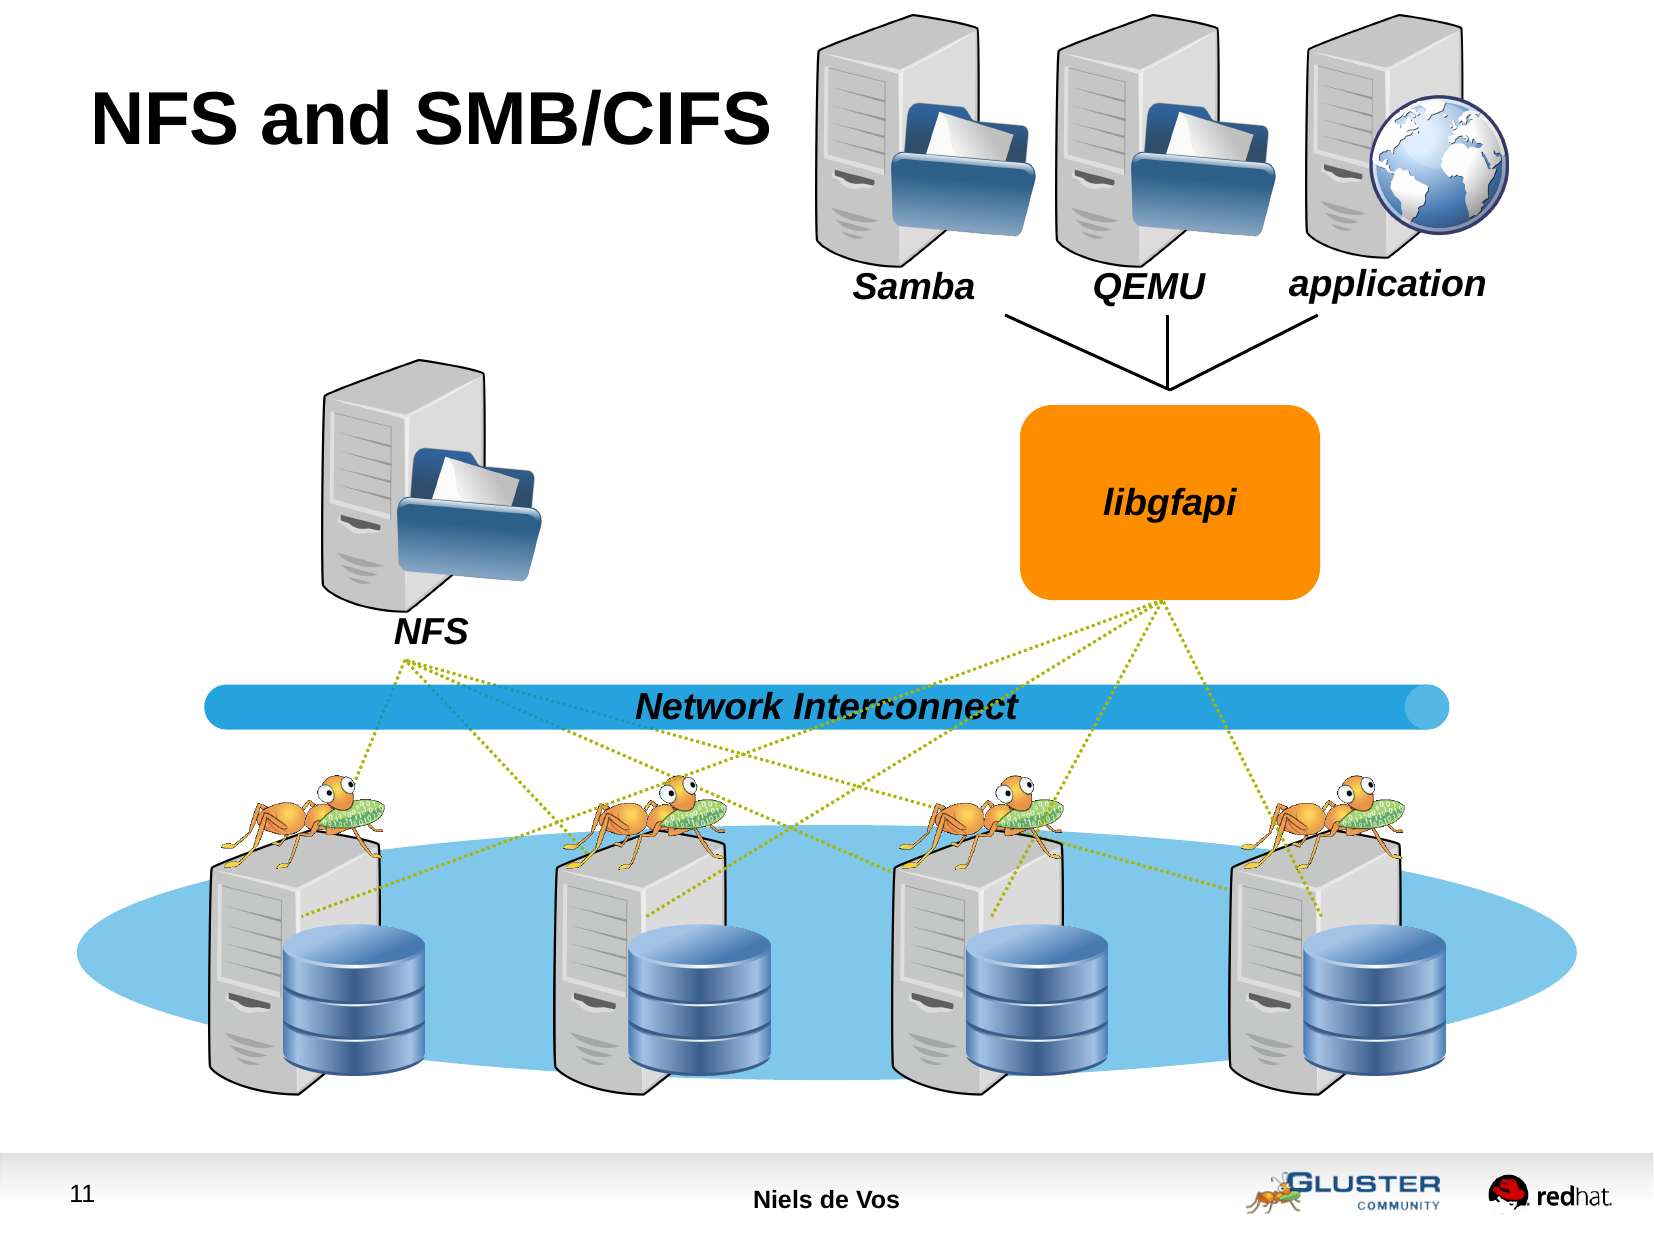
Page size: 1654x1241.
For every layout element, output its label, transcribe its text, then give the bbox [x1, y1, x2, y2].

picture [1228, 743, 1446, 1096]
picture [891, 743, 1108, 1096]
text_box [1108, 834, 1228, 1071]
text_box [729, 825, 896, 1081]
text_box libgfapi [1020, 405, 1321, 601]
text_box Network Interconnect [620, 678, 1034, 736]
picture [553, 743, 771, 1096]
text_box QEMU [1077, 258, 1221, 316]
text_box Samba [837, 258, 991, 316]
picture [1055, 223, 1276, 268]
picture [0, 1153, 1654, 1238]
picture [815, 223, 1036, 268]
text_box [204, 684, 620, 730]
text_box [425, 833, 553, 1072]
text_box NFS [379, 603, 484, 661]
picture [1305, 223, 1509, 259]
text_box [1446, 880, 1577, 1025]
text_box [76, 880, 208, 1025]
text_box application [1274, 255, 1503, 312]
picture [321, 359, 542, 613]
picture [208, 743, 425, 1096]
title NFS and SMB/CIFS [90, 15, 1579, 223]
text_box [1034, 684, 1422, 730]
